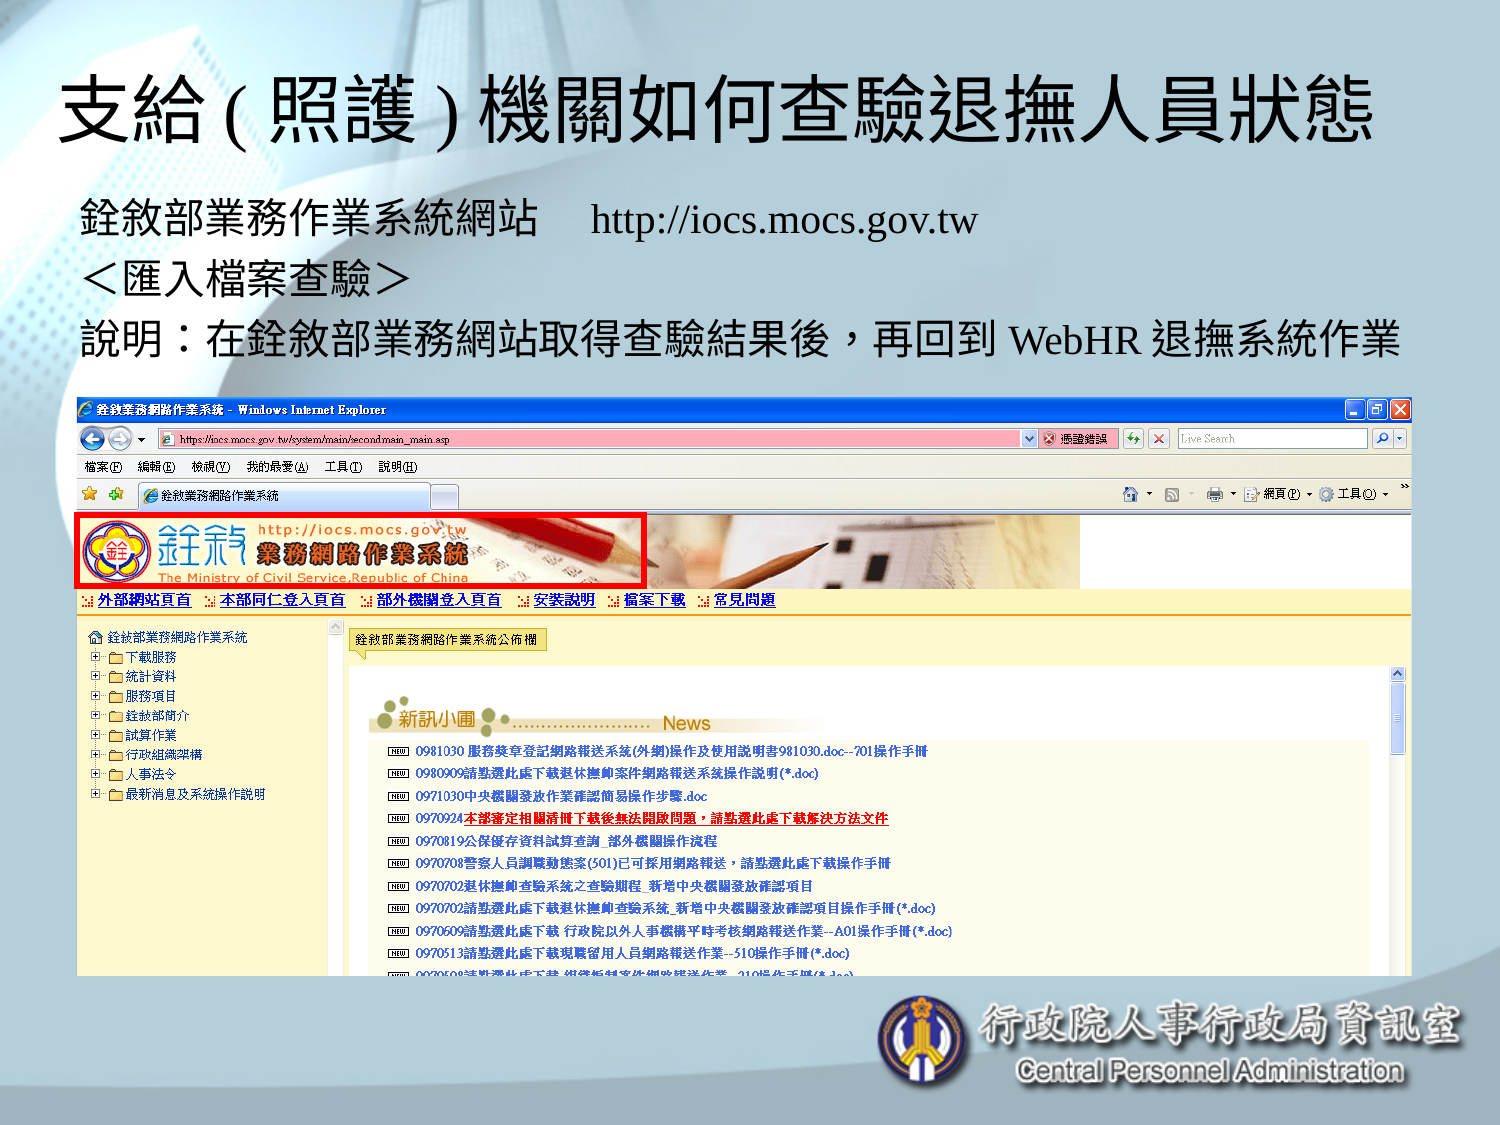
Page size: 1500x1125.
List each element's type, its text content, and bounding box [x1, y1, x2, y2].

picture [0, 0, 1500, 1125]
list 銓敘部業務作業系統網站 http://iocs.mocs.gov.tw ＜匯入檔案查驗＞ 說明：在銓敘部業務網站取得查驗結果後，再回到WebHR退撫系統作業 [64, 184, 1424, 860]
title 支給(照護)機關如何查驗退撫人員狀態 [41, 42, 1471, 173]
